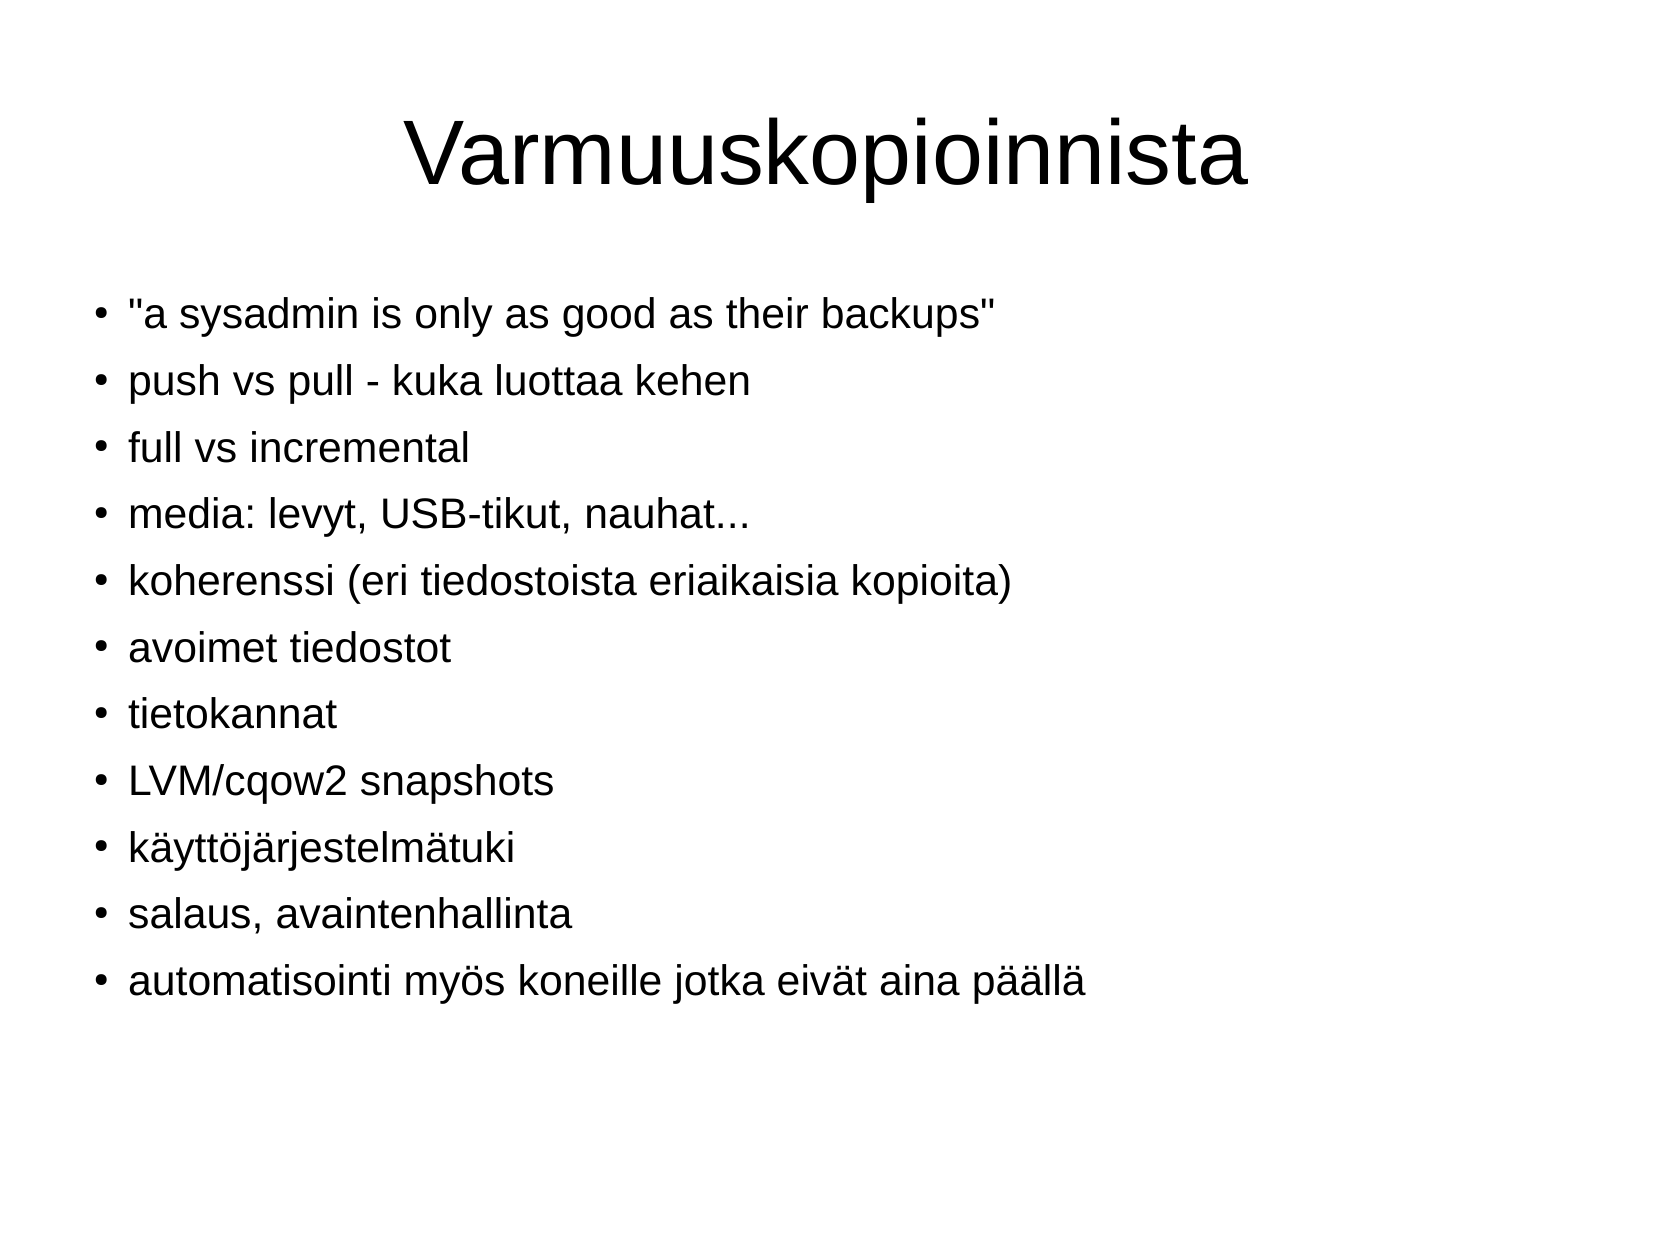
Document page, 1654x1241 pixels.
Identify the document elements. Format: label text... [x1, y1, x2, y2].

title Varmuuskopioinnista [82, 49, 1571, 257]
list "a sysadmin is only as good as their backups" push vs pull - kuka luottaa kehen full vs incremental media: levyt, USB-tikut, nauhat... koherenssi (eri tiedostoista eriaikaisia kopioita) avoimet tiedostot tietokannat LVM/cqow2 snapshots käyttöjärjestelmätuki salaus, avaintenhallinta automatisointi myös koneille jotka eivät aina päällä [82, 290, 1571, 1010]
